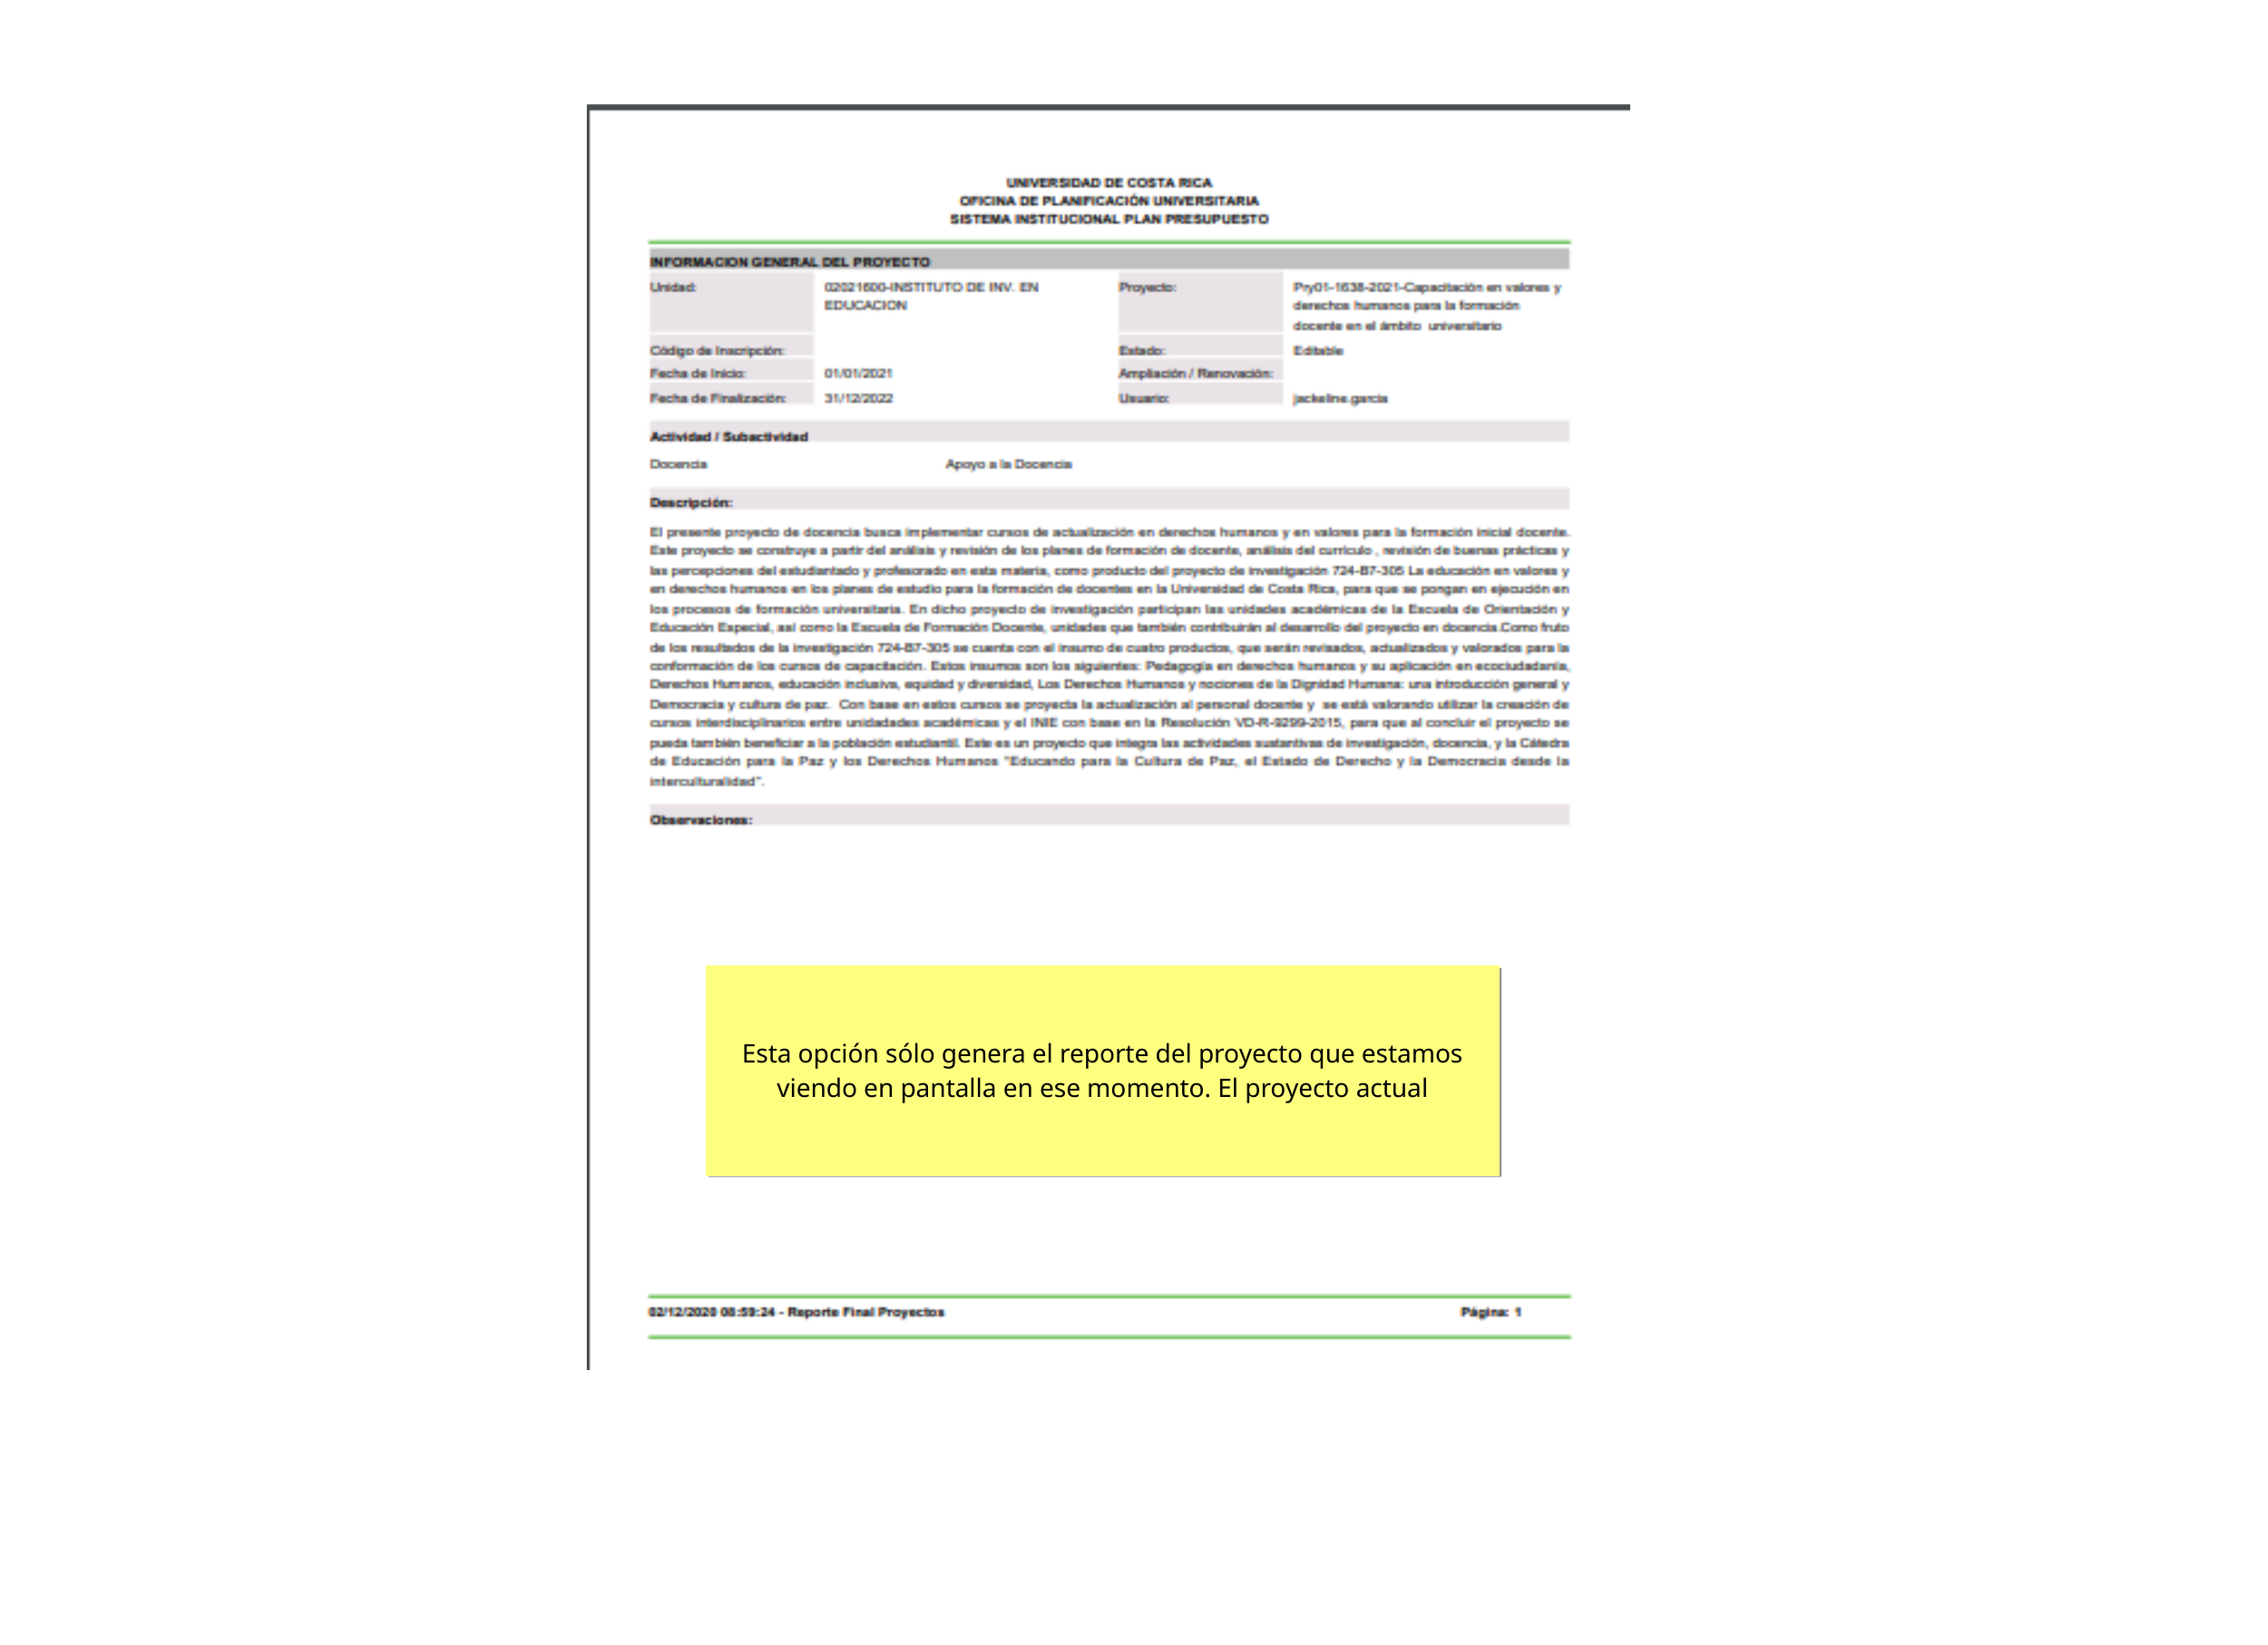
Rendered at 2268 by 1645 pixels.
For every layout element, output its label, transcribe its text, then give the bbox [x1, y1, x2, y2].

text_box Esta opción sólo genera el reporte del proyecto que estamos viendo en pantalla en ese momento. El proyecto actual [706, 964, 1501, 1177]
picture [586, 104, 1630, 1370]
